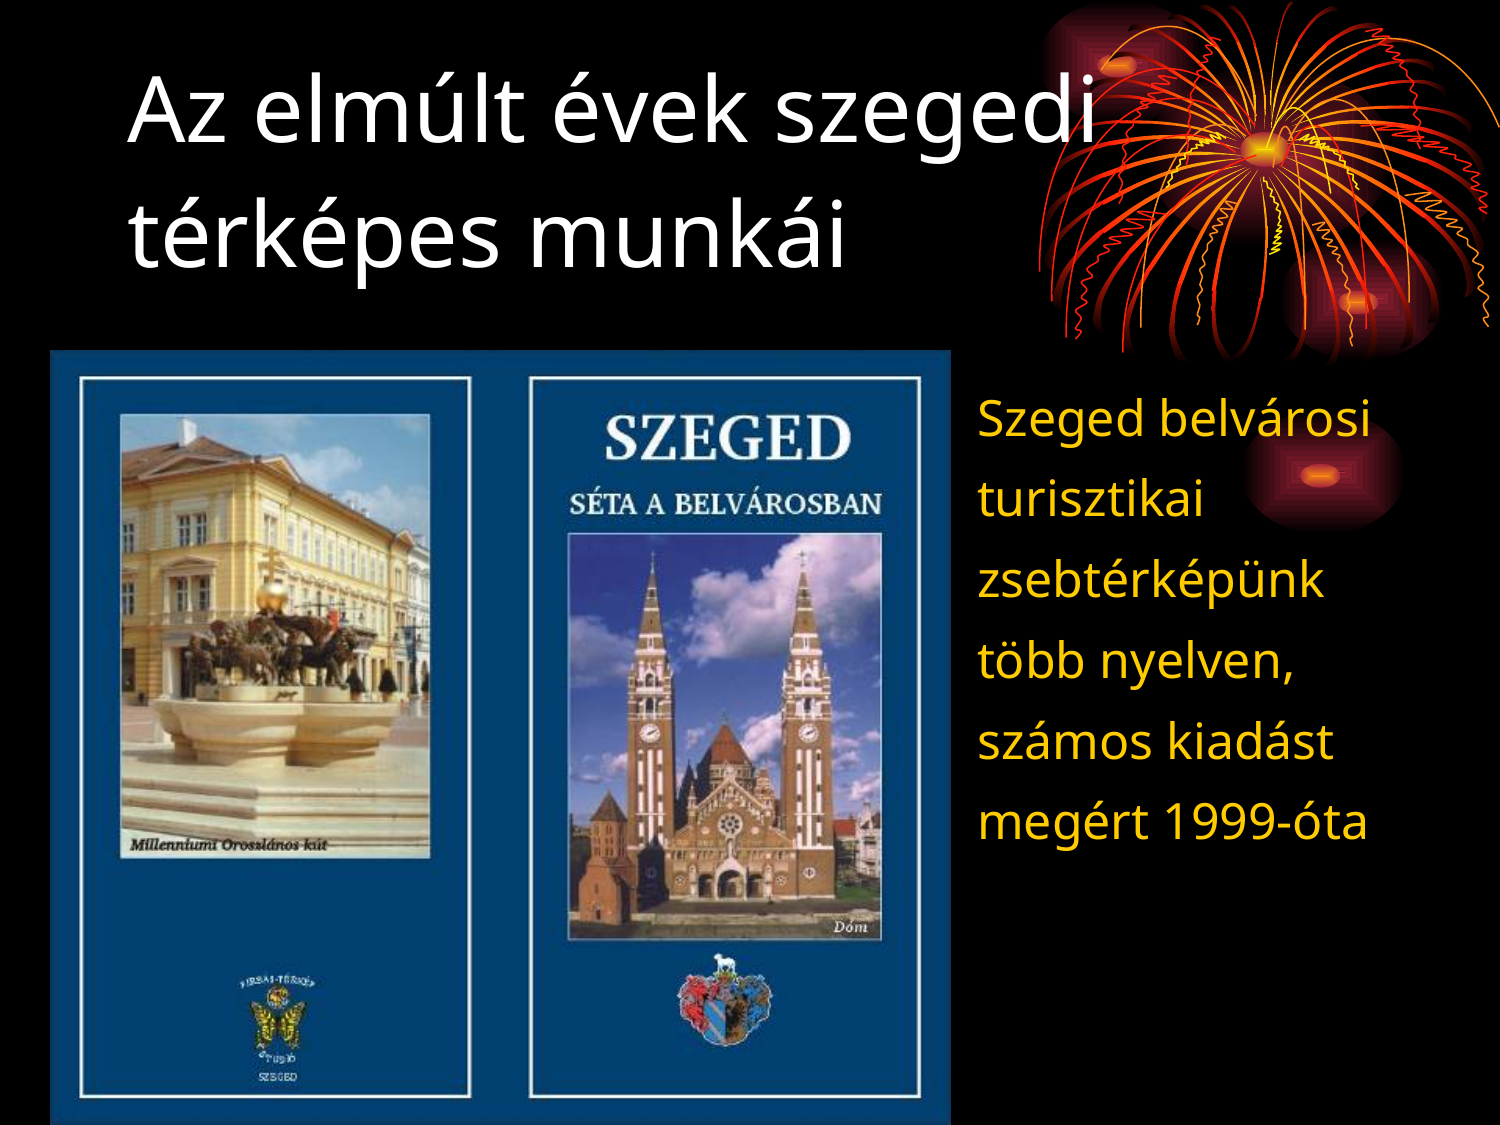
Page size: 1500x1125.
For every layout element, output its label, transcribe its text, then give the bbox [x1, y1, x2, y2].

title Az elmúlt évek szegedi térképes munkái [112, 32, 1388, 307]
picture [50, 350, 951, 1125]
list Szeged belvárosi turisztikai zsebtérképünk több nyelven, számos kiadást megért 1999-óta [962, 375, 1475, 901]
